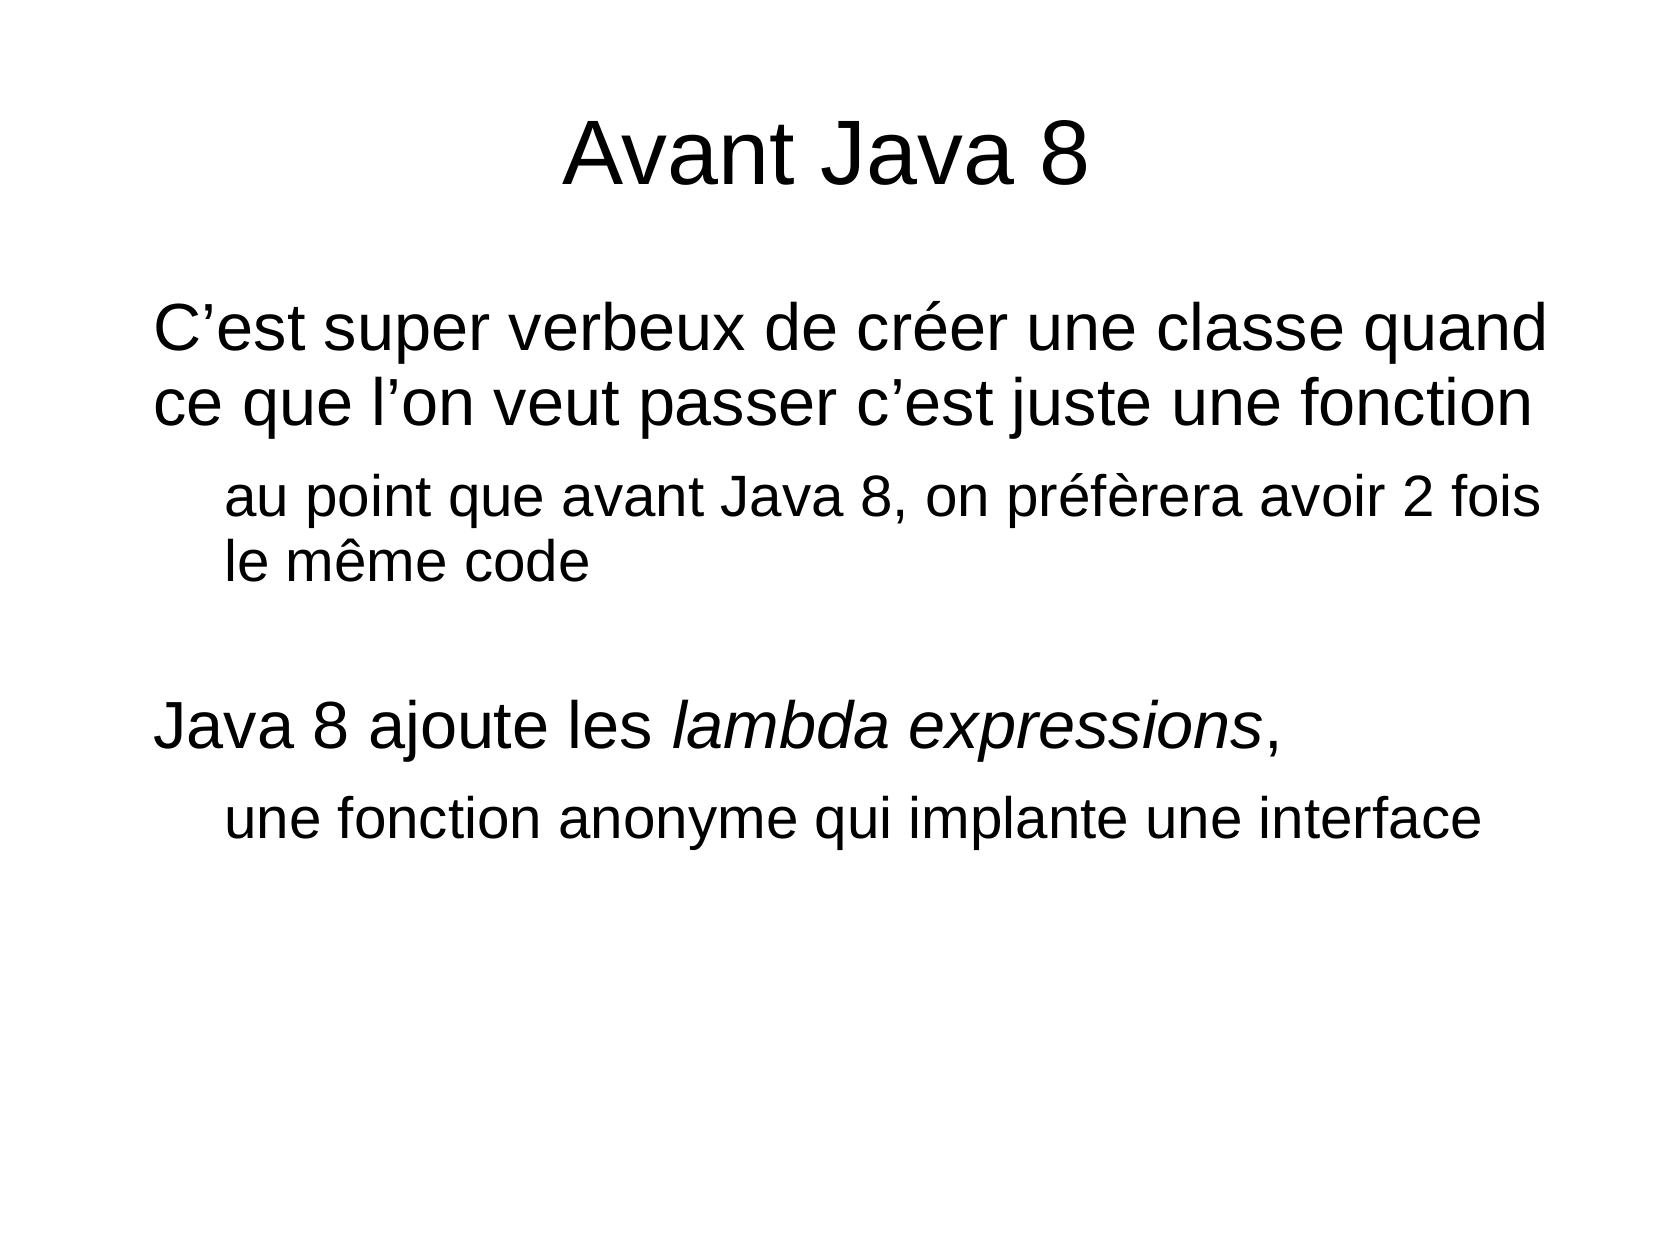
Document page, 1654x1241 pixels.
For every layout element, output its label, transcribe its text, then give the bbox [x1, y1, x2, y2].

title Avant Java 8 [82, 49, 1571, 257]
list C’est super verbeux de créer une classe quand ce que l’on veut passer c’est juste une fonction au point que avant Java 8, on préfèrera avoir 2 fois le même code Java 8 ajoute les lambda expressions, une fonction anonyme qui implante une interface [82, 290, 1571, 1010]
